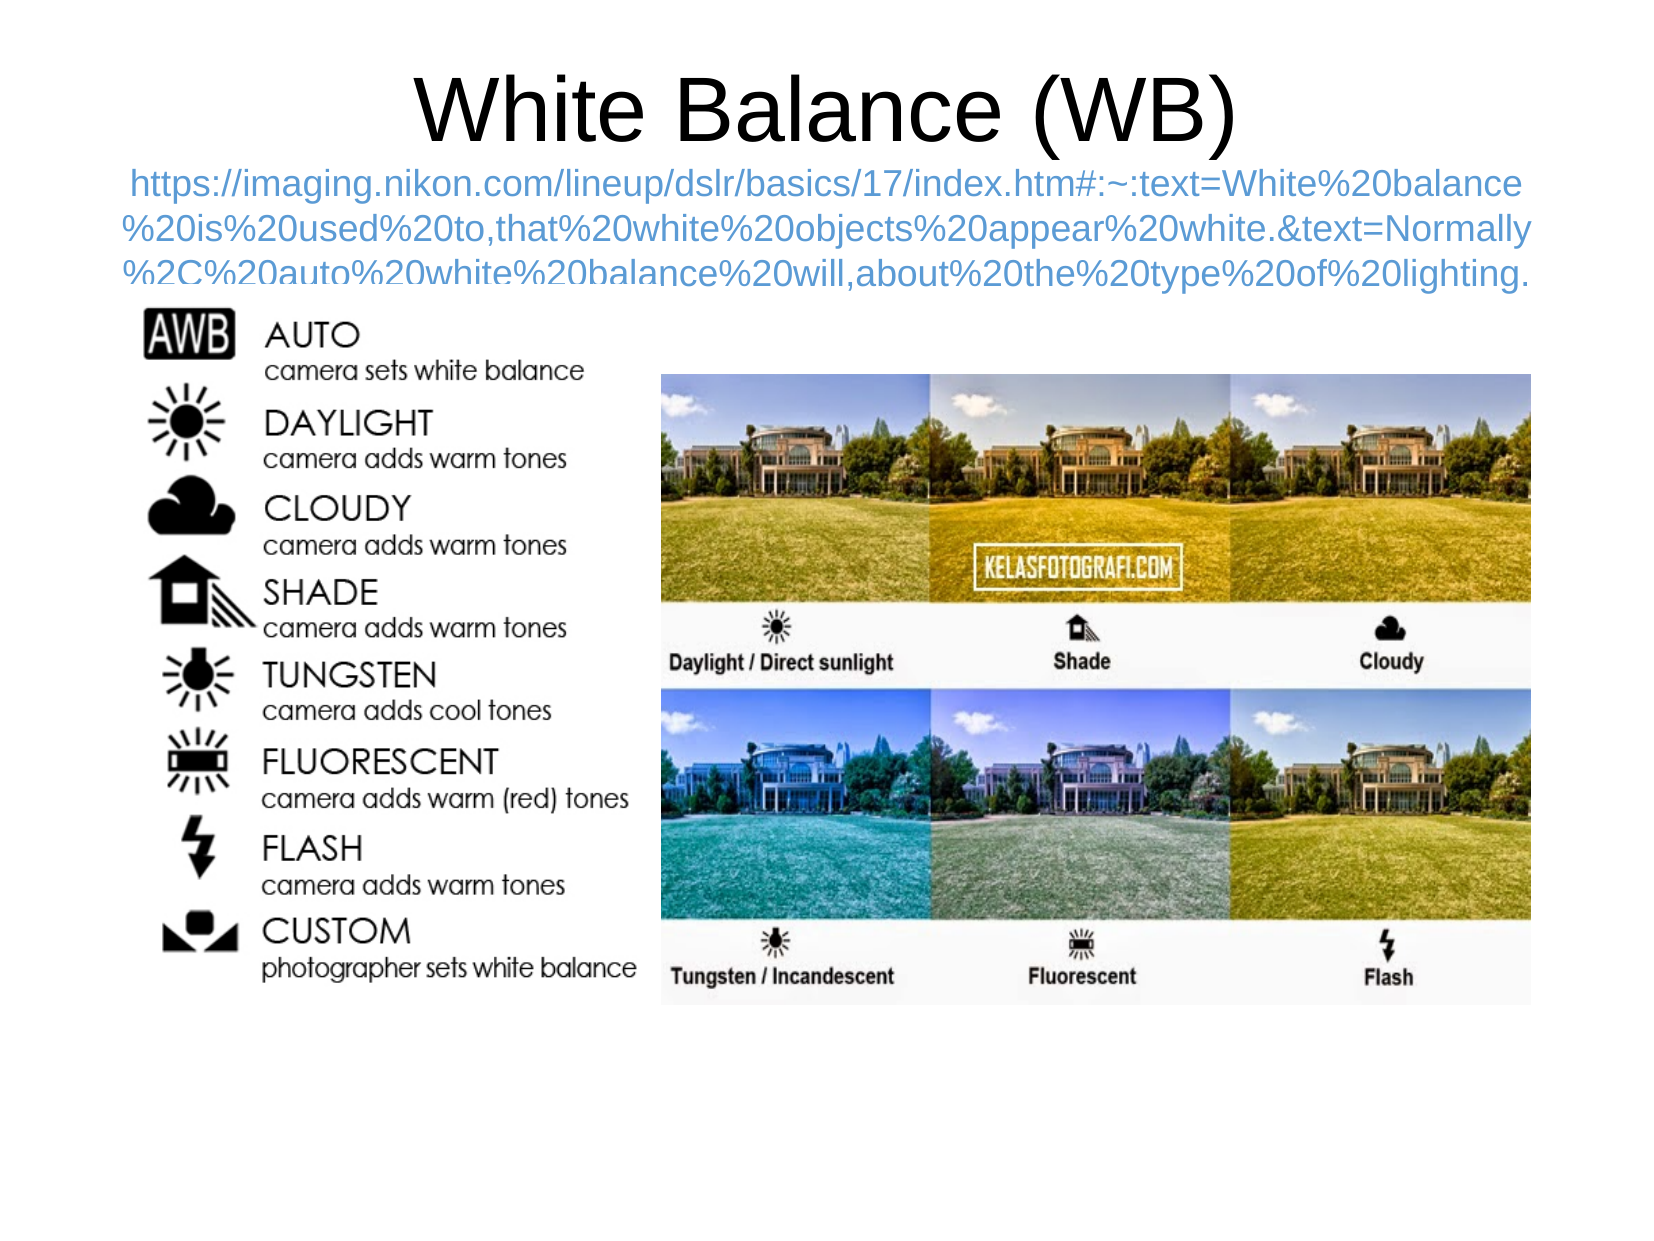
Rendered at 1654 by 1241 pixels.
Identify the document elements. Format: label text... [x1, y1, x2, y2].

title White Balance (WB) https://imaging.nikon.com/lineup/dslr/basics/17/index.htm#:~:text=White%20balance%20is%20used%20to,that%20white%20objects%20appear%20white.&text=Normally%2C%20auto%20white%20balance%20will,about%20the%20type%20of%20lighting. [82, 49, 1571, 257]
picture [119, 285, 1531, 1014]
